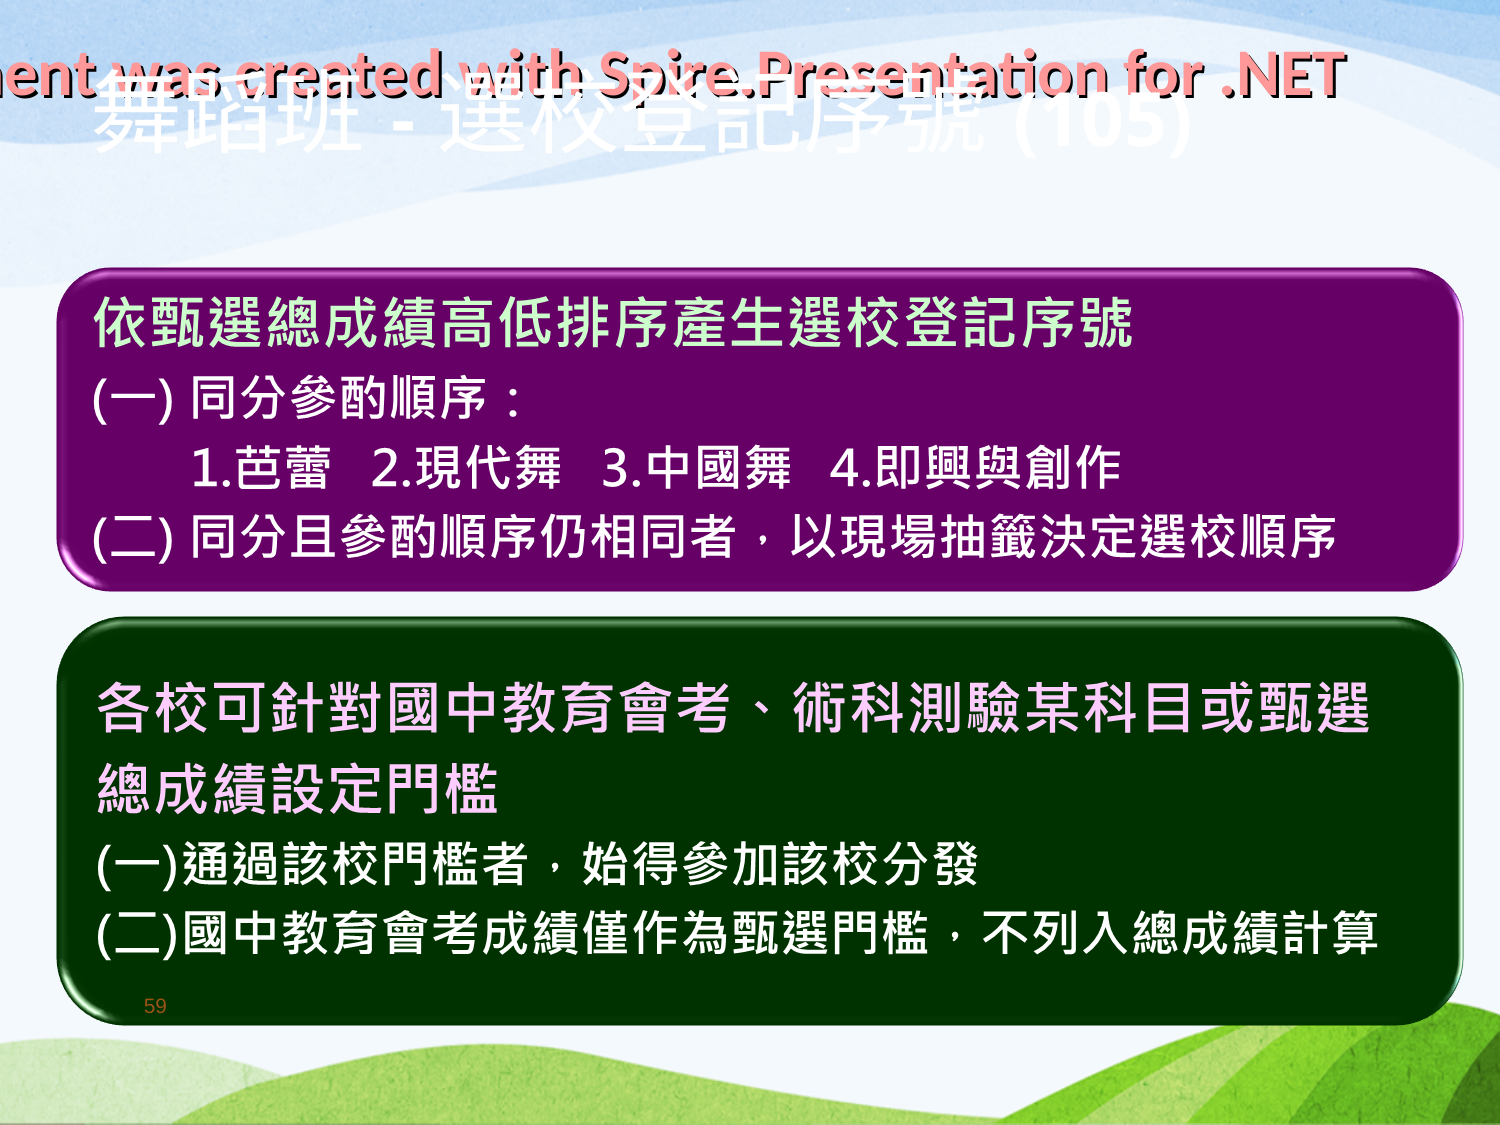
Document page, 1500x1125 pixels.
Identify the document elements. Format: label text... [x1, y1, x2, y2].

text_box 59 [129, 987, 223, 1025]
picture [0, 0, 1500, 1125]
title 舞蹈班-選校登記序號(105) [75, 43, 1425, 184]
